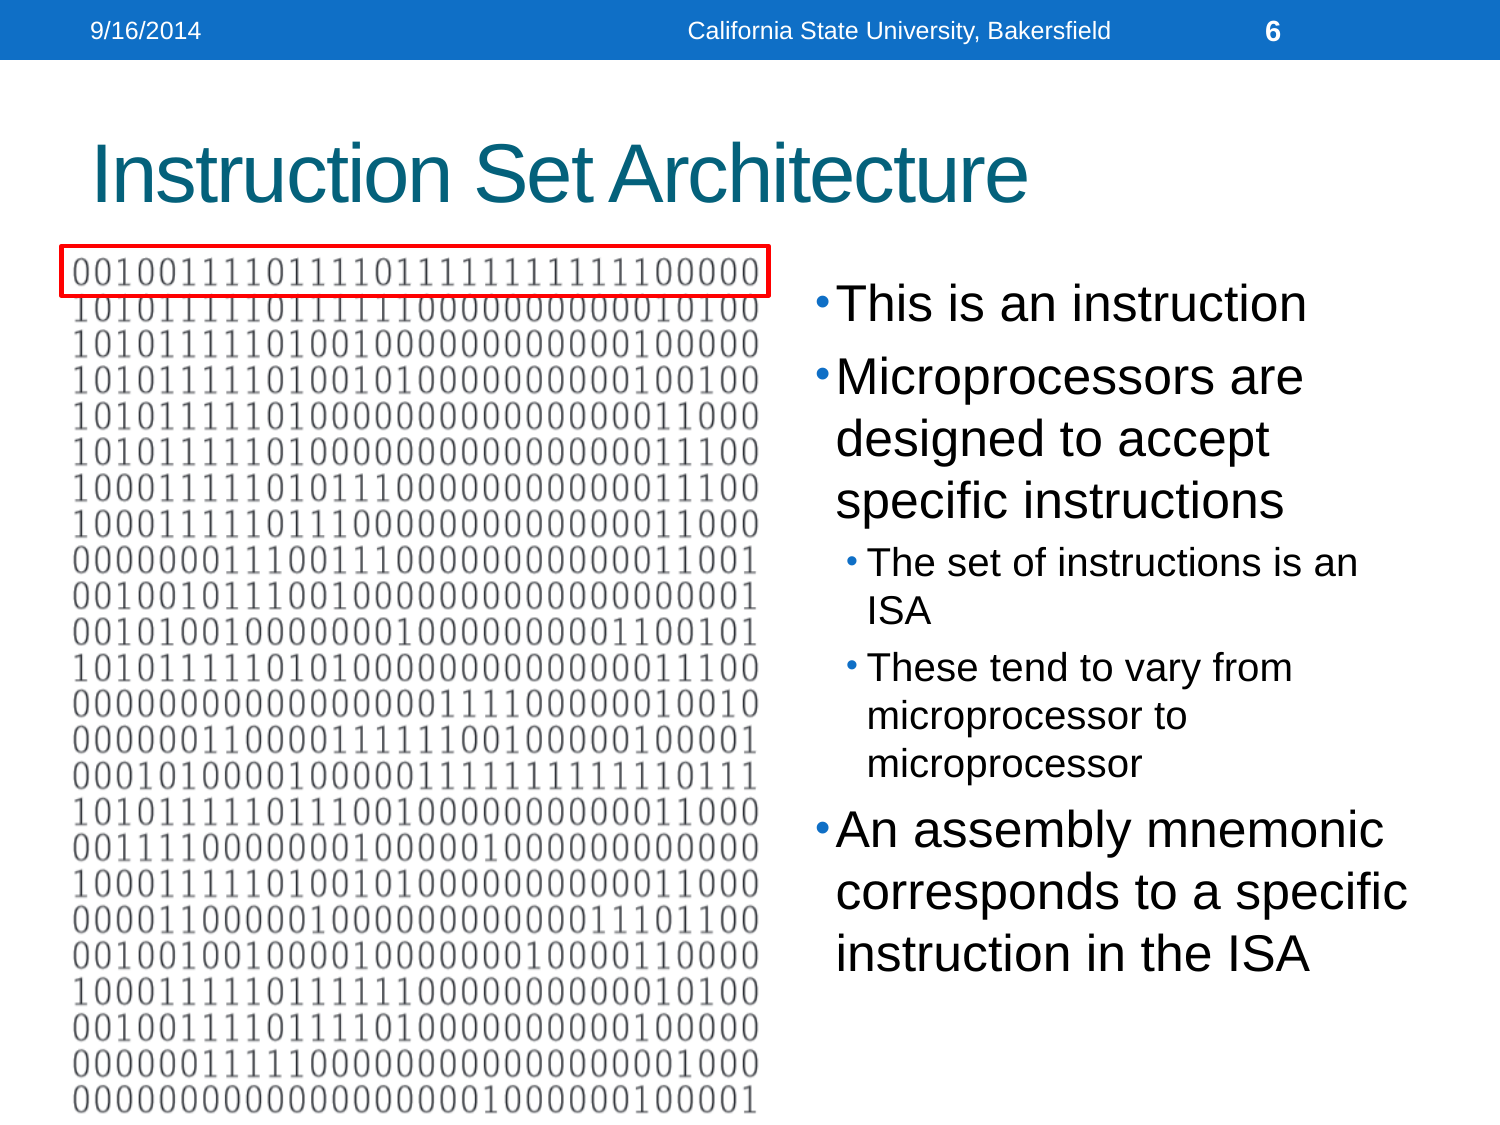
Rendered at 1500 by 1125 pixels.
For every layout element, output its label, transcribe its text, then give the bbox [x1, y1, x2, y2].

list This is an instruction Microprocessors are designed to accept specific instructions The set of instructions is an ISA These tend to vary from microprocessor to microprocessor An assembly mnemonic corresponds to a specific instruction in the ISA [800, 262, 1425, 1063]
picture [64, 248, 766, 294]
slide_number <number> [1250, 3, 1425, 57]
footer California State University, Bakersfield [562, 3, 1238, 57]
picture [50, 234, 770, 1125]
slide_number 9/16/2014 [75, 3, 550, 57]
title Instruction Set Architecture [75, 87, 1425, 250]
